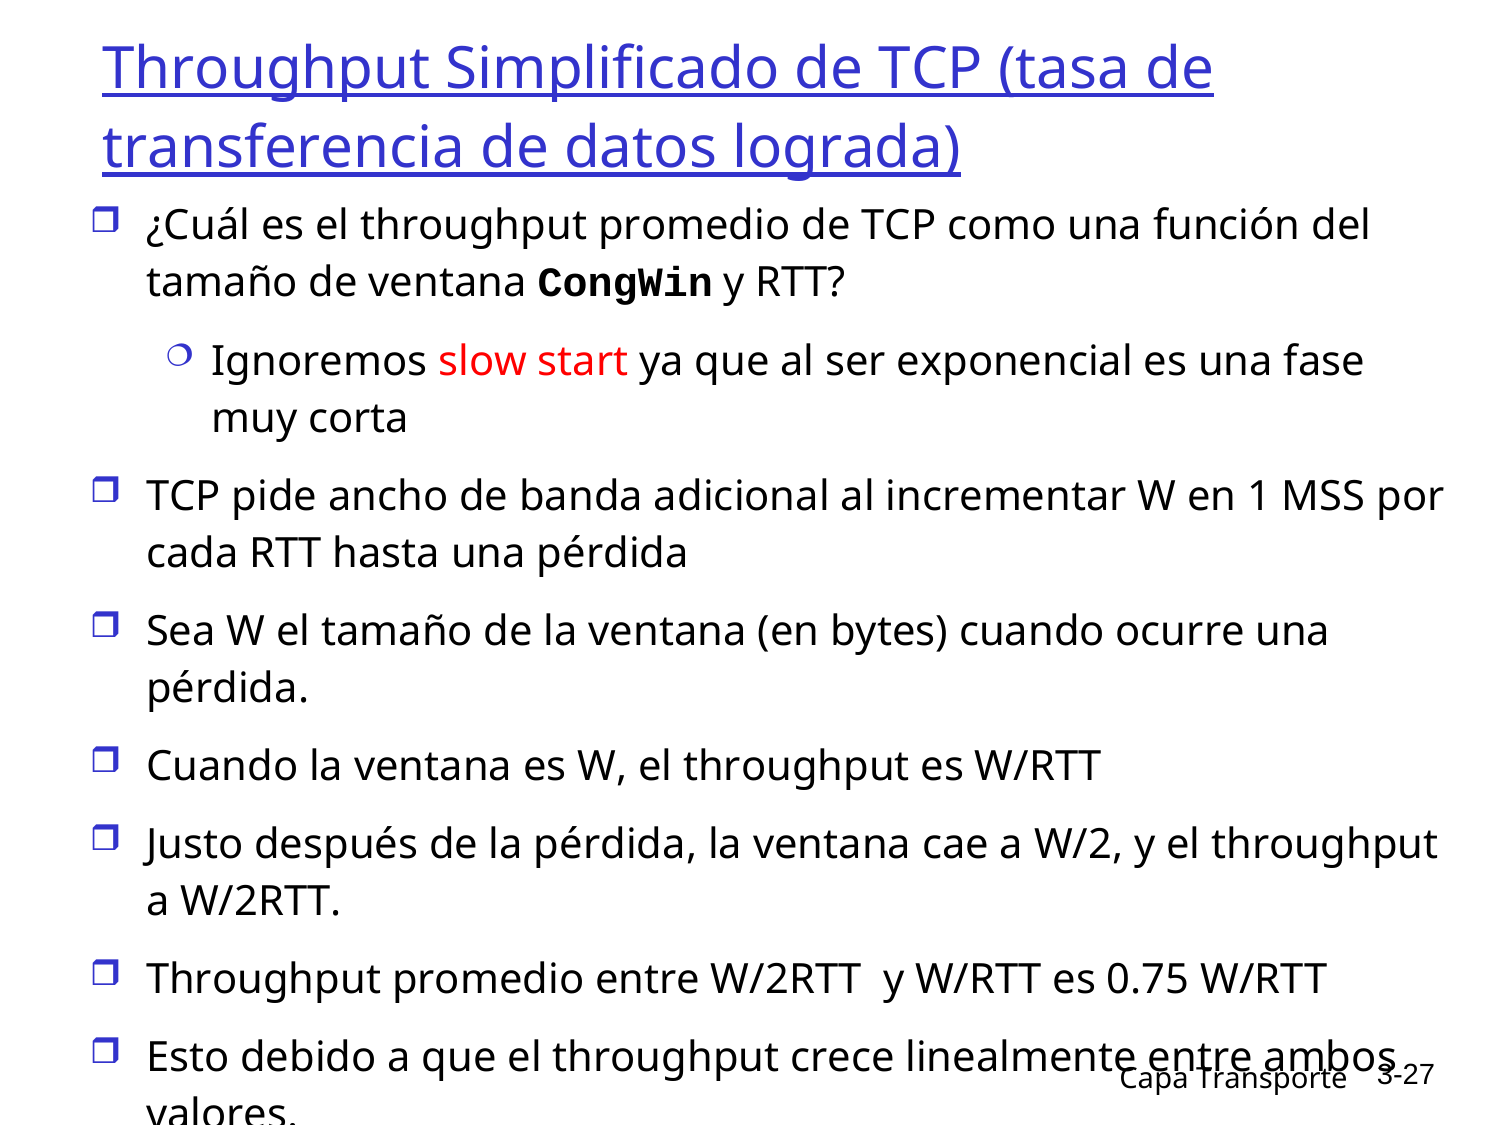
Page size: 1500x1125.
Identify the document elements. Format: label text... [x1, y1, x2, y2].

title Throughput Simplificado de TCP (tasa de transferencia de datos lograda) [87, 15, 1463, 187]
list ¿Cuál es el throughput promedio de TCP como una función del tamaño de ventana CongWin y RTT? Ignoremos slow start ya que al ser exponencial es una fase muy corta TCP pide ancho de banda adicional al incrementar W en 1 MSS por cada RTT hasta una pérdida Sea W el tamaño de la ventana (en bytes) cuando ocurre una pérdida. Cuando la ventana es W, el throughput es W/RTT Justo después de la pérdida, la ventana cae a W/2, y el throughput a W/2RTT. Throughput promedio entre W/2RTT y W/RTT es 0.75 W/RTT Esto debido a que el throughput crece linealmente entre ambos valores. [75, 187, 1463, 1040]
